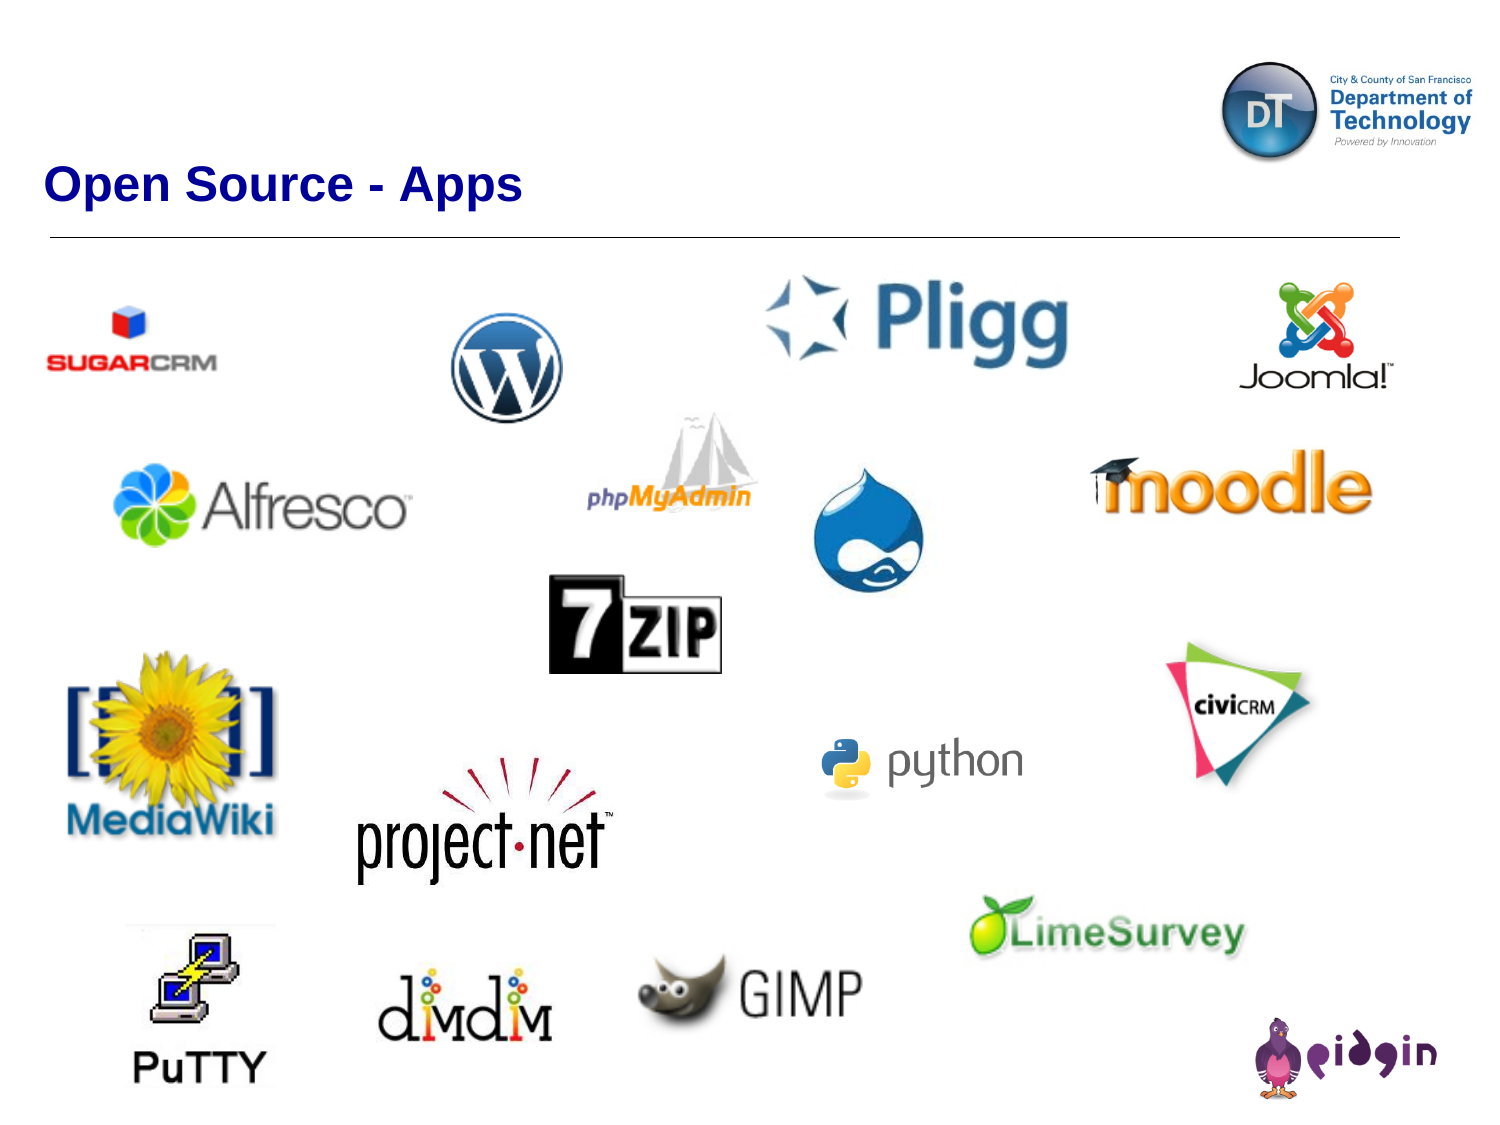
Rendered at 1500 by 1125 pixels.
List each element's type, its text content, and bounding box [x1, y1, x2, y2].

picture [37, 287, 224, 386]
picture [549, 574, 722, 674]
picture [962, 887, 1257, 969]
picture [800, 462, 938, 601]
picture [1212, 274, 1421, 393]
picture [787, 724, 1051, 814]
title Open Source - Apps [28, 117, 1104, 220]
picture [62, 637, 279, 854]
picture [287, 737, 688, 918]
picture [1216, 59, 1477, 167]
picture [375, 962, 557, 1051]
picture [1087, 412, 1375, 551]
picture [762, 262, 1075, 377]
picture [1125, 637, 1351, 794]
picture [112, 462, 413, 548]
picture [587, 412, 759, 513]
picture [125, 924, 276, 1088]
picture [637, 937, 865, 1040]
picture [450, 312, 563, 426]
picture [1252, 1015, 1440, 1102]
